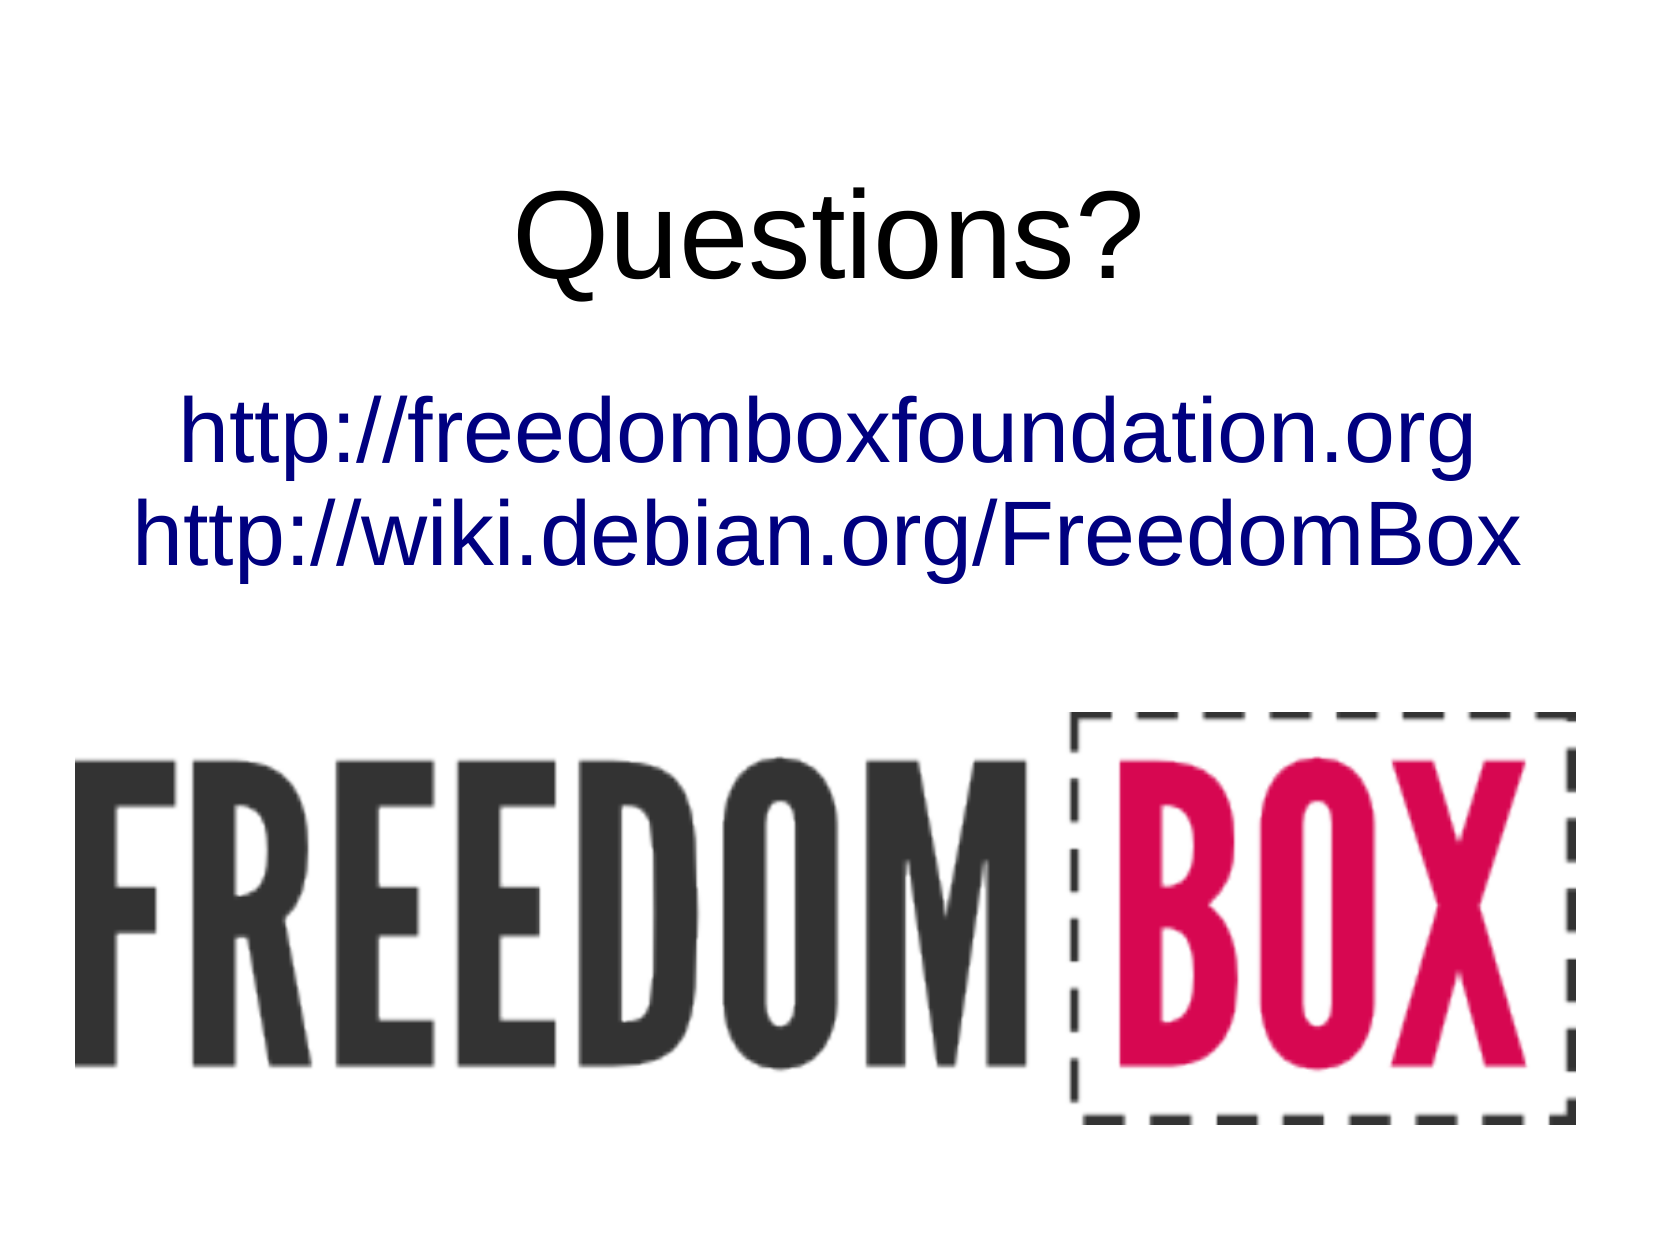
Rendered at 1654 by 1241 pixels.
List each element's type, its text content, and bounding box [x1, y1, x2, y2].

subtitle Questions? http://freedomboxfoundation.org http://wiki.debian.org/FreedomBox [120, 112, 1538, 712]
picture [75, 712, 1576, 1126]
